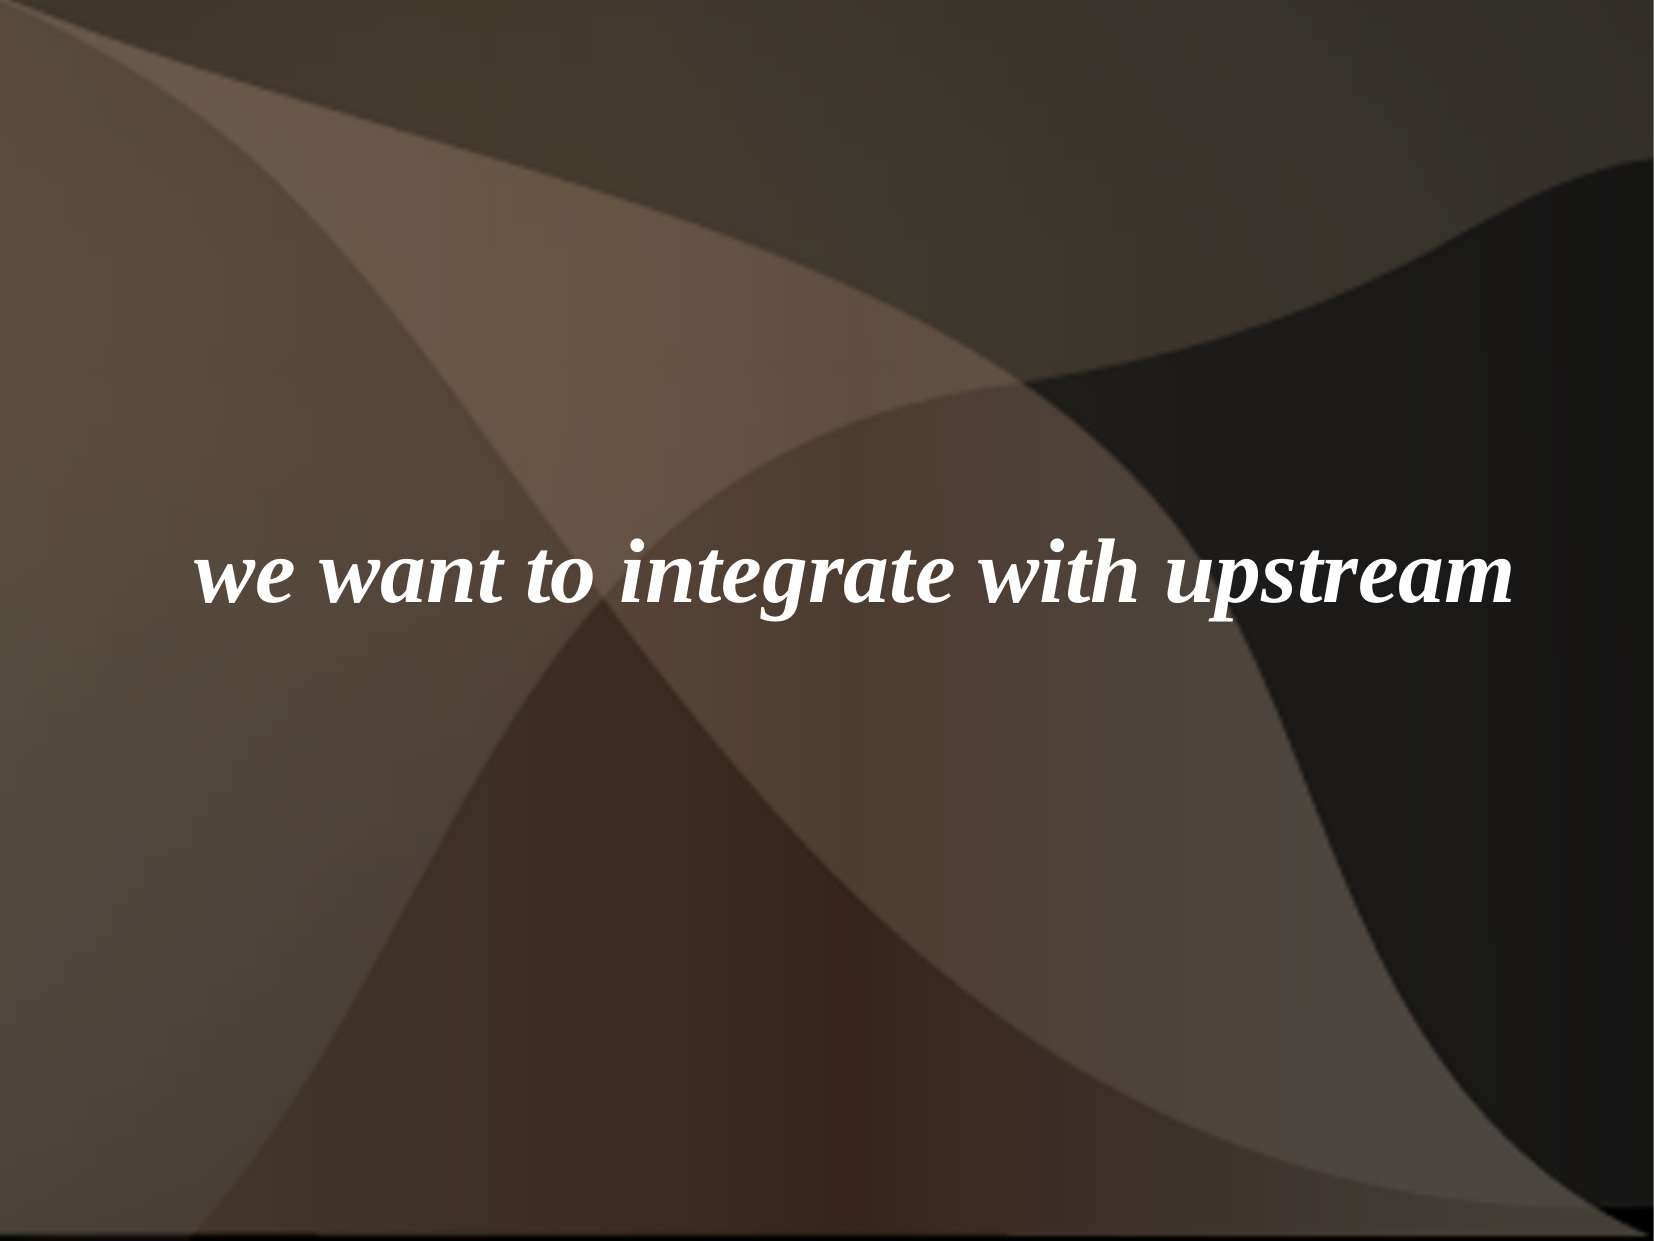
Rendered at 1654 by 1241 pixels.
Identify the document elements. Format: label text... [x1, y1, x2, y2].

title we want to integrate with upstream [112, 467, 1601, 676]
picture [0, 0, 1654, 1241]
